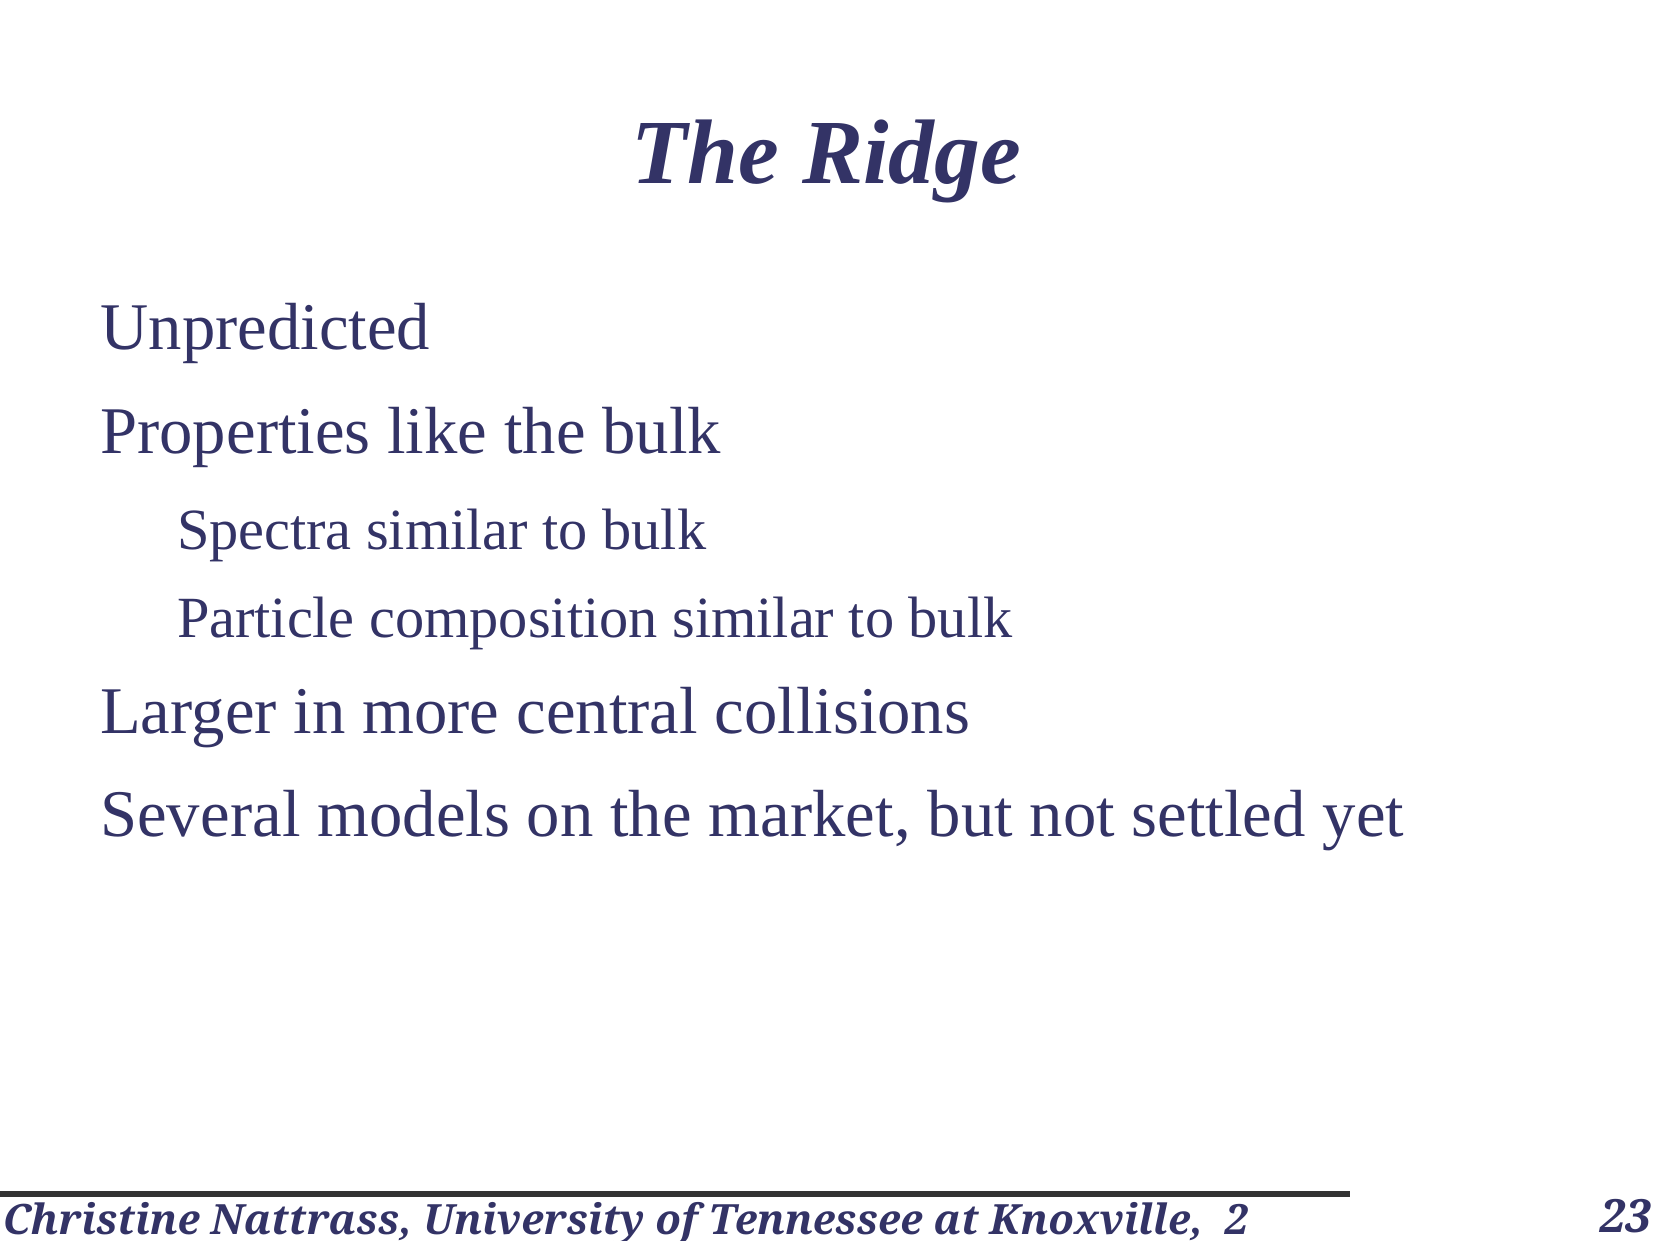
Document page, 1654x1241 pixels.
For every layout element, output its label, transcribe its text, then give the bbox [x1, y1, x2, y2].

title The Ridge [82, 49, 1571, 257]
list Unpredicted Properties like the bulk Spectra similar to bulk Particle composition similar to bulk Larger in more central collisions Several models on the market, but not settled yet [82, 290, 1571, 1094]
